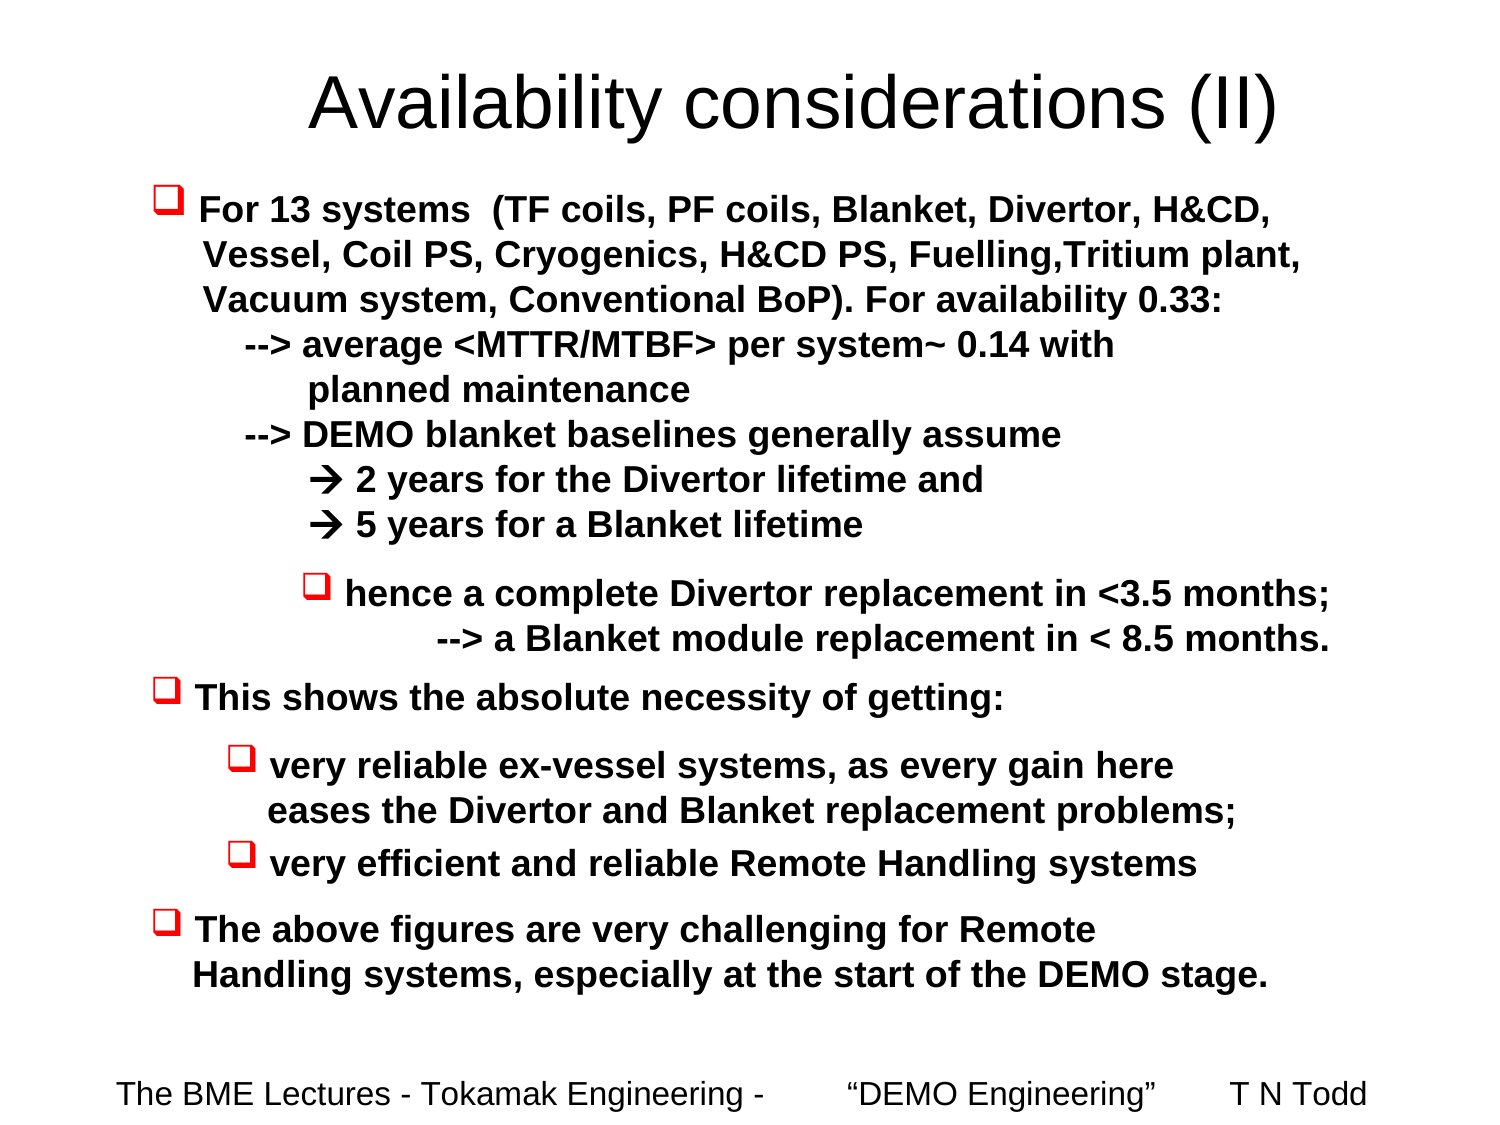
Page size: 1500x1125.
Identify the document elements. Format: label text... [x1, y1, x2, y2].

text_box For 13 systems (TF coils, PF coils, Blanket, Divertor, H&CD, Vessel, Coil PS, Cryogenics, H&CD PS, Fuelling,Tritium plant, Vacuum system, Conventional BoP). For availability 0.33: --> average <MTTR/MTBF> per system~ 0.14 with planned maintenance --> DEMO blanket baselines generally assume  2 years for the Divertor lifetime and  5 years for a Blanket lifetime hence a complete Divertor replacement in <3.5 months; --> a Blanket module replacement in < 8.5 months. This shows the absolute necessity of getting: very reliable ex-vessel systems, as every gain here eases the Divertor and Blanket replacement problems; very efficient and reliable Remote Handling systems The above figures are very challenging for Remote Handling systems, especially at the start of the DEMO stage. [135, 172, 1422, 1003]
text_box Availability considerations (II) [186, 42, 1402, 156]
